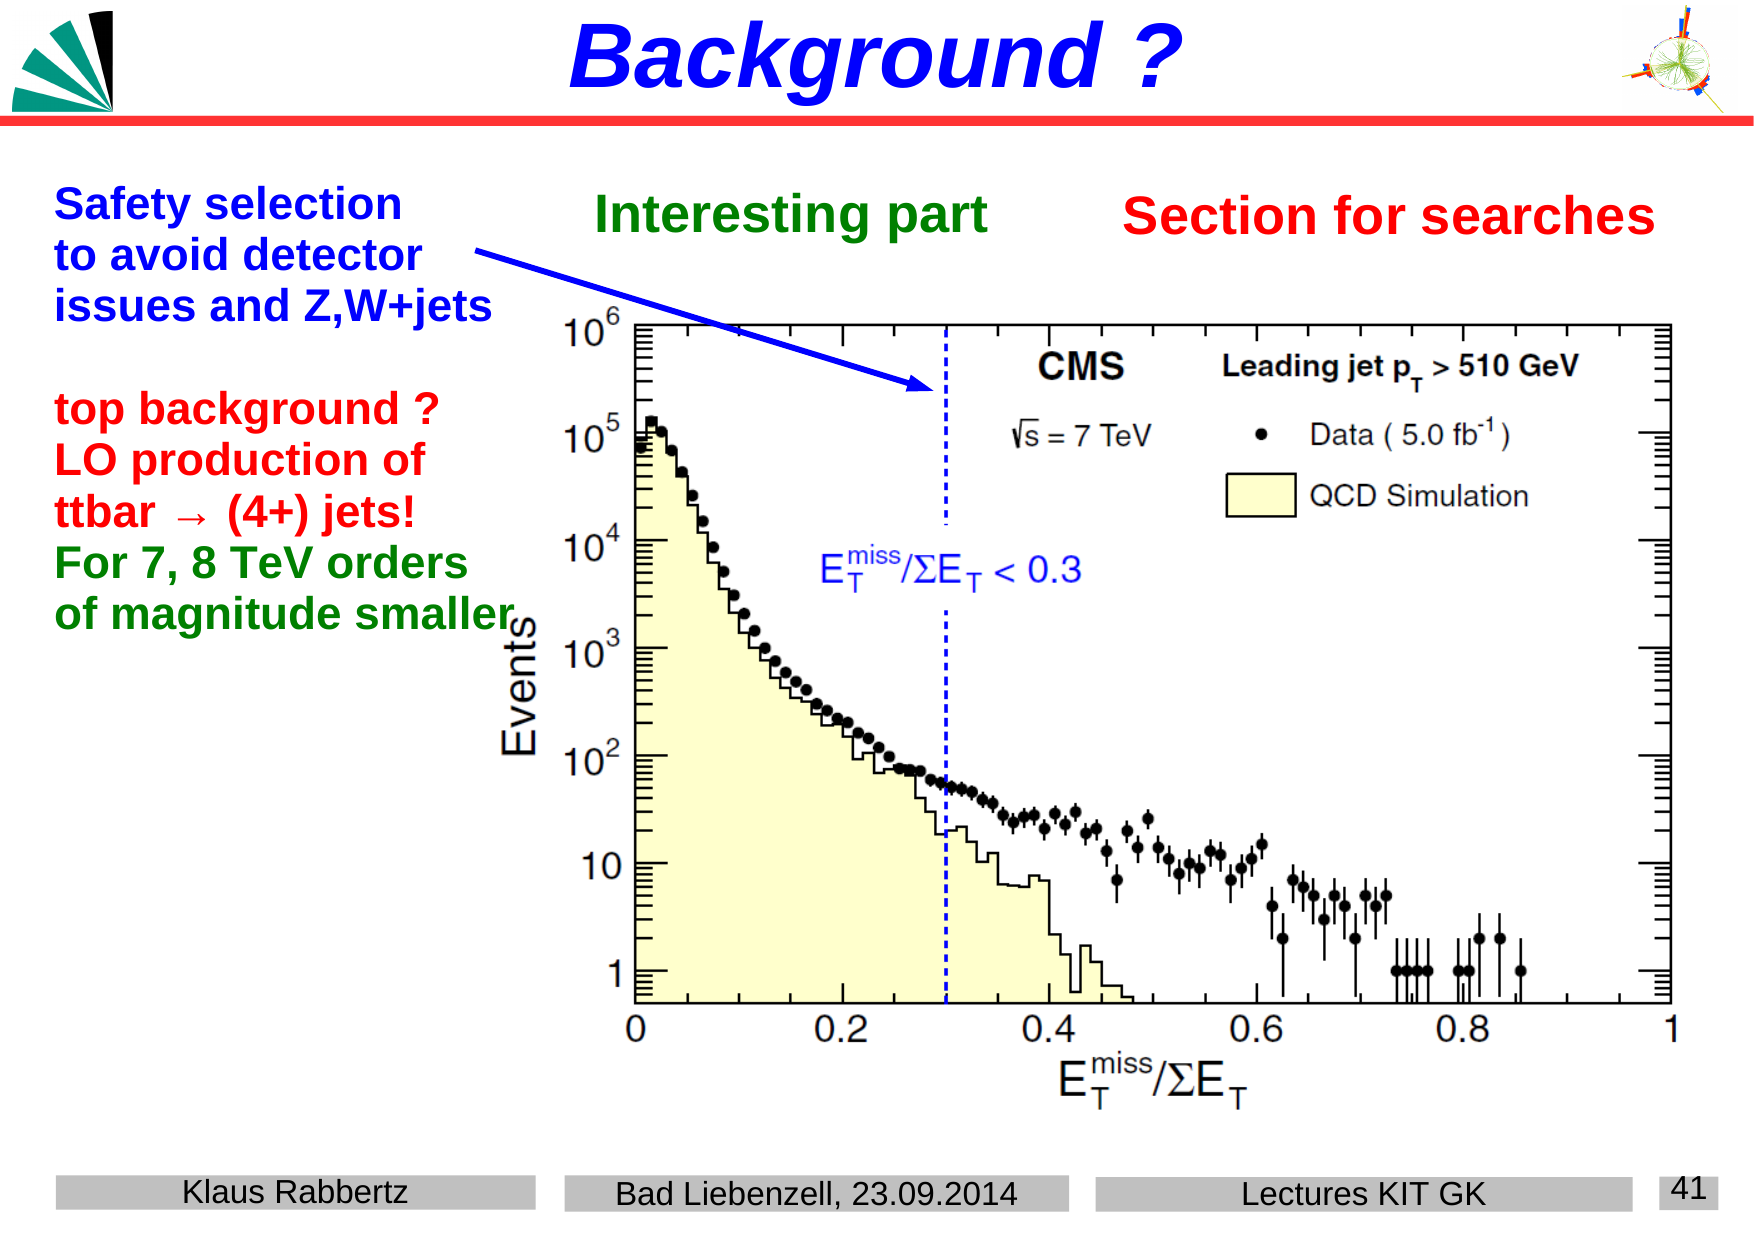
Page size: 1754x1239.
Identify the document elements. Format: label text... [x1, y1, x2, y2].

title Background ? [153, 0, 1600, 113]
text_box Safety selection to avoid detector issues and Z,W+jets [42, 171, 540, 338]
picture [1622, 5, 1738, 113]
picture [12, 11, 113, 113]
text_box Section for searches [1111, 179, 1670, 253]
picture [494, 300, 1696, 1126]
text_box Interesting part [582, 177, 1002, 250]
text_box top background ? LO production of ttbar → (4+) jets! For 7, 8 TeV orders of magnitude smaller [42, 377, 540, 653]
